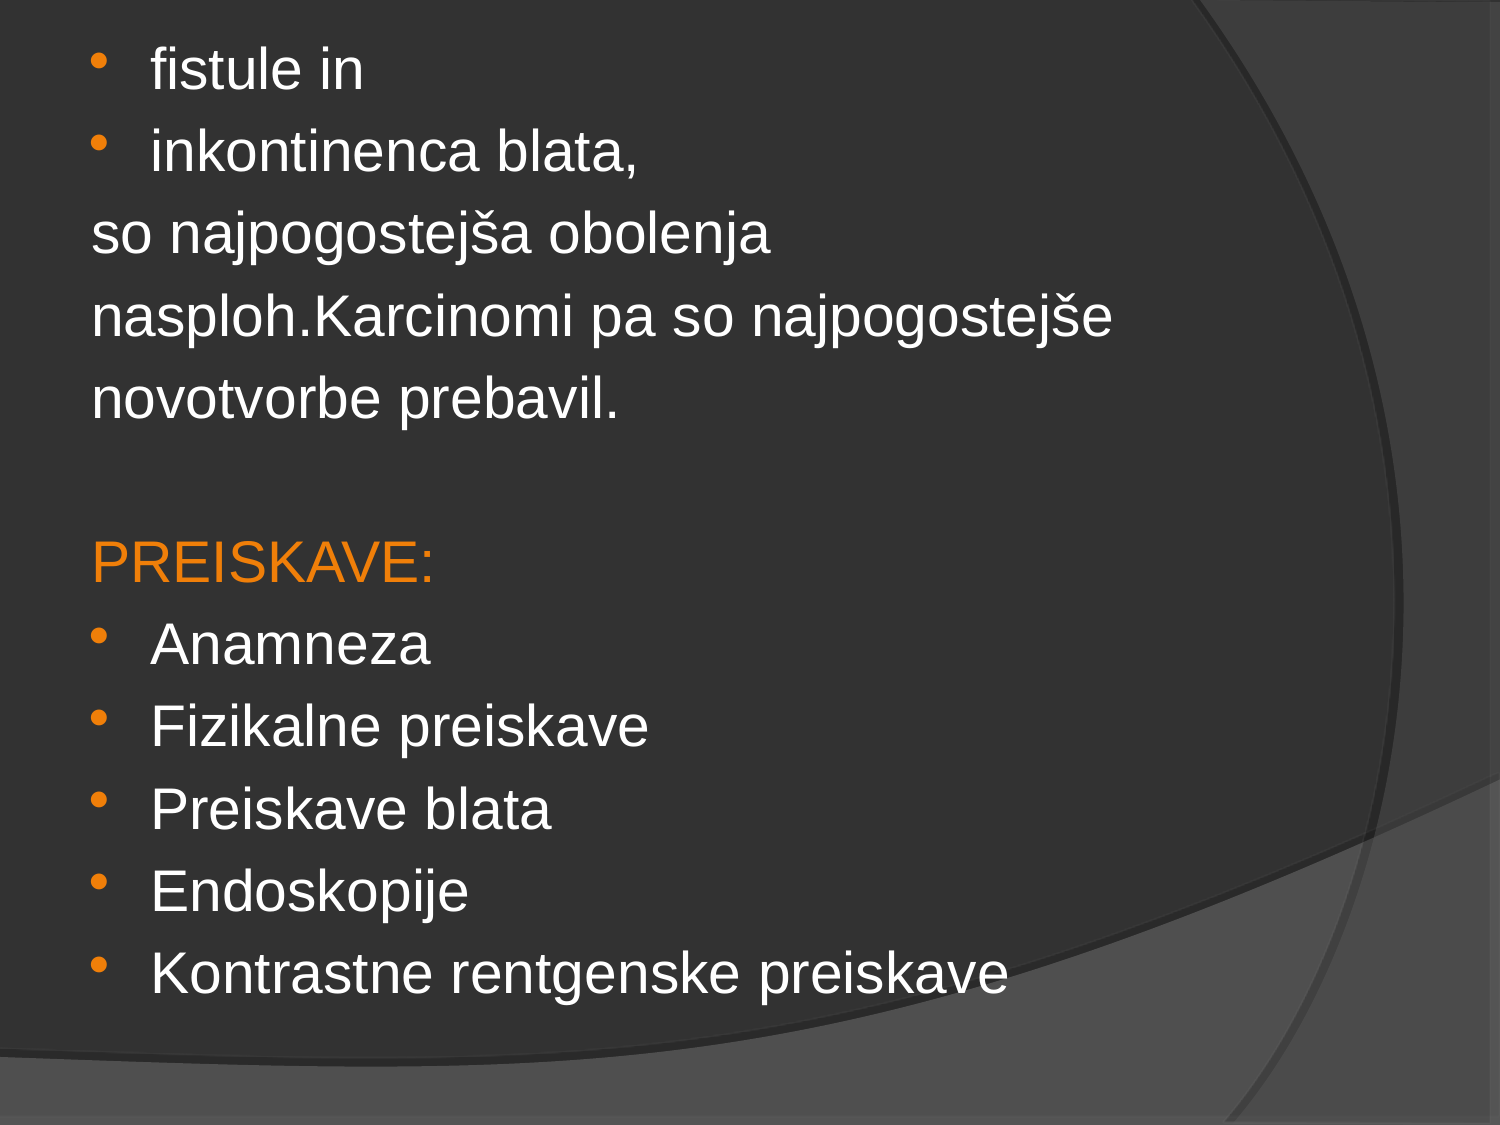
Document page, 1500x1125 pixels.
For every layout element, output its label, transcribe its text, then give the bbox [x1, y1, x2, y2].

list fistule in inkontinenca blata, so najpogostejša obolenja nasploh.Karcinomi pa so najpogostejše novotvorbe prebavil. PREISKAVE: Anamneza Fizikalne preiskave Preiskave blata Endoskopije Kontrastne rentgenske preiskave [70, 0, 1296, 1017]
